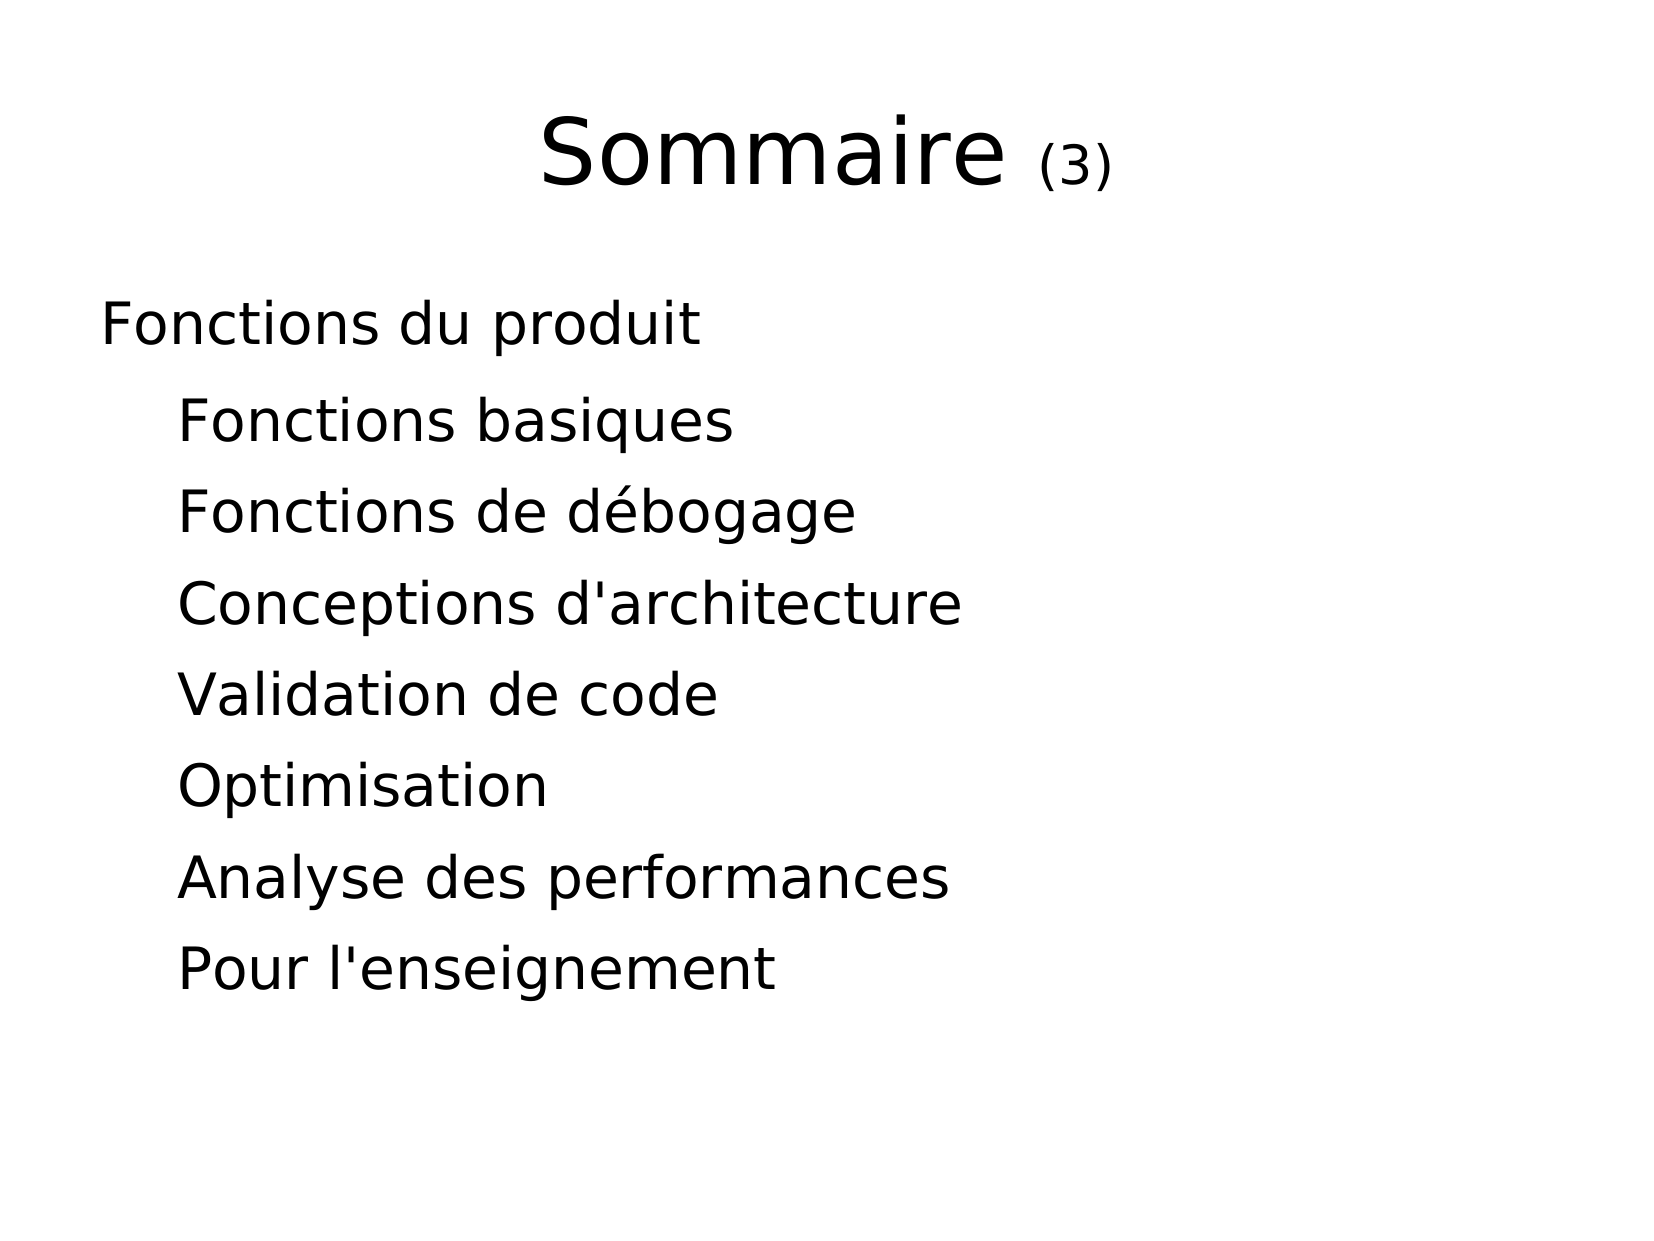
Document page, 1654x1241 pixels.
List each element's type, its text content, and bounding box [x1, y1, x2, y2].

title Sommaire (3) [82, 56, 1571, 250]
list Fonctions du produit Fonctions basiques Fonctions de débogage Conceptions d'architecture Validation de code Optimisation Analyse des performances Pour l'enseignement [82, 290, 1571, 1094]
